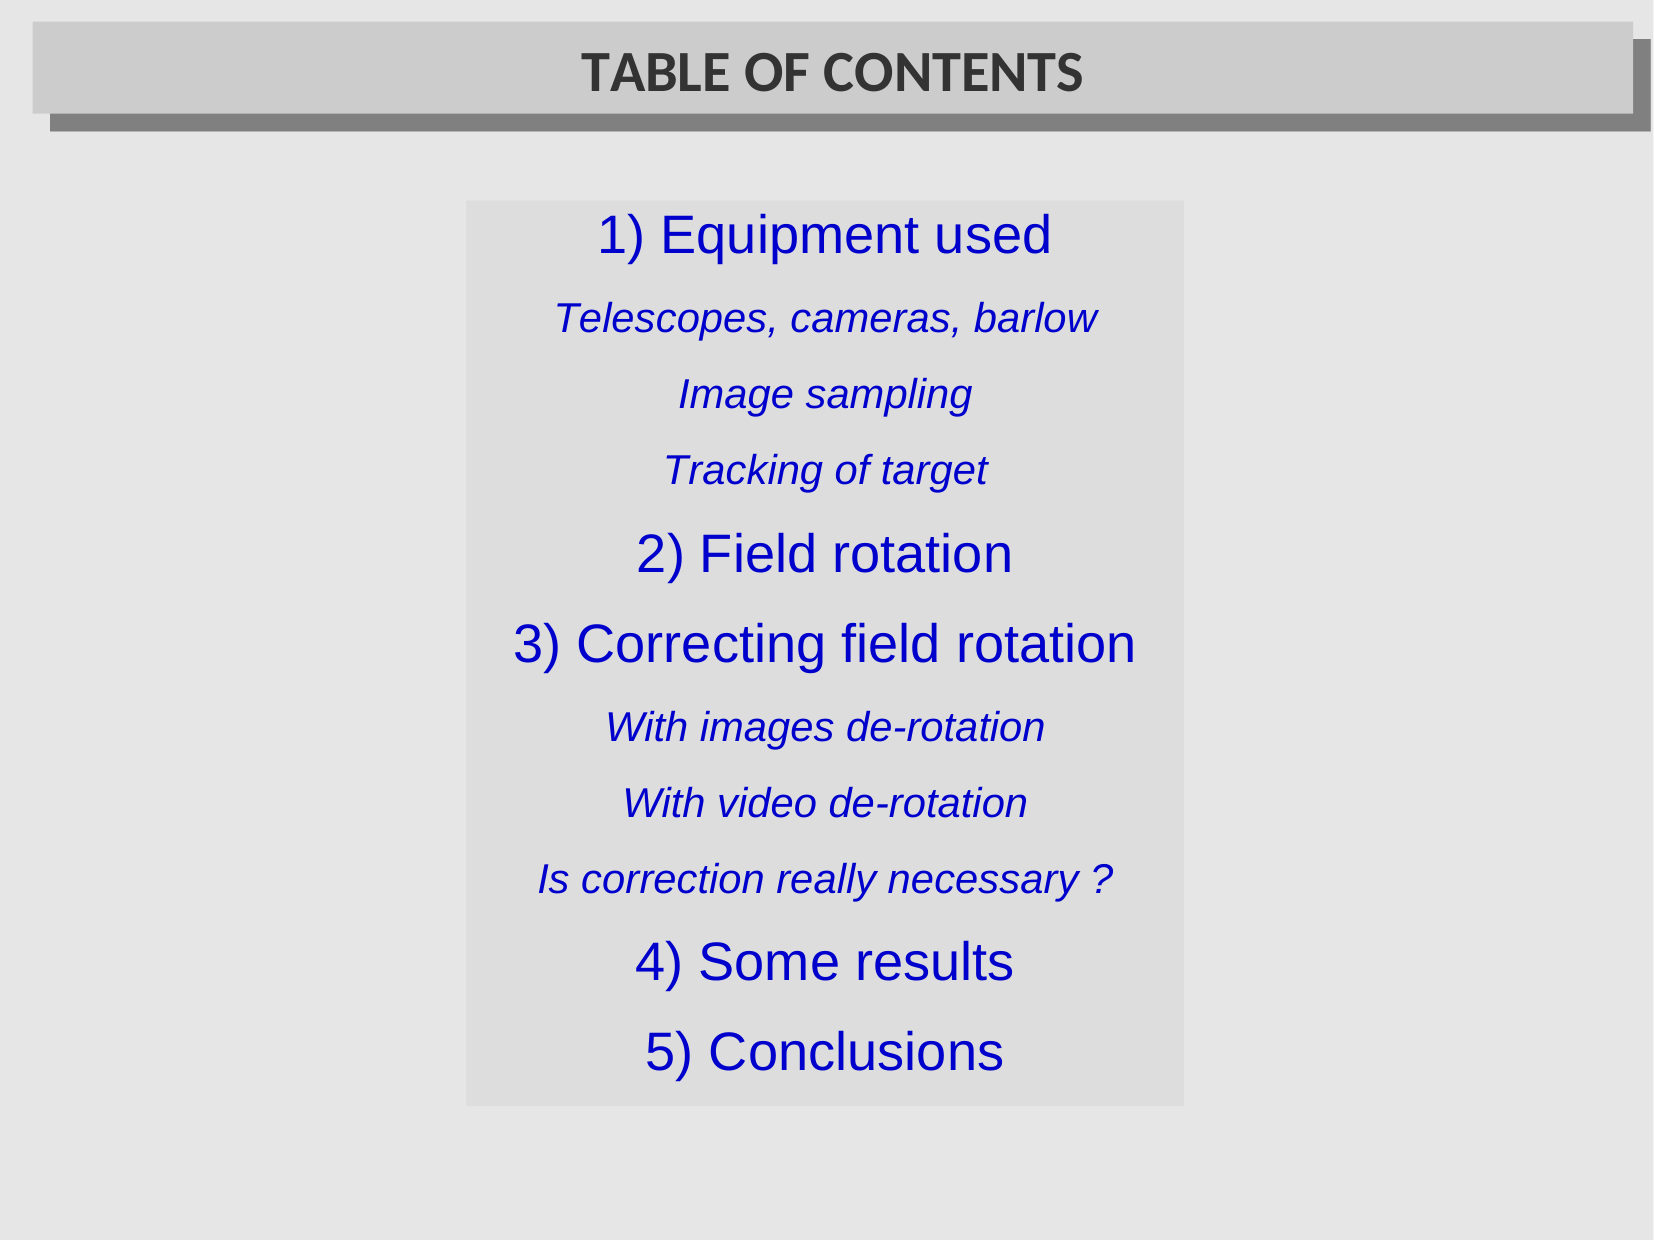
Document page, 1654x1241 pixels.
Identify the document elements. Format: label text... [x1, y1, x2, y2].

list 1) Equipment used Telescopes, cameras, barlow Image sampling Tracking of target 2) Field rotation 3) Correcting field rotation With images de-rotation With video de-rotation Is correction really necessary ? 4) Some results 5) Conclusions [466, 200, 1184, 1107]
text_box TABLE OF CONTENTS [32, 21, 1634, 114]
